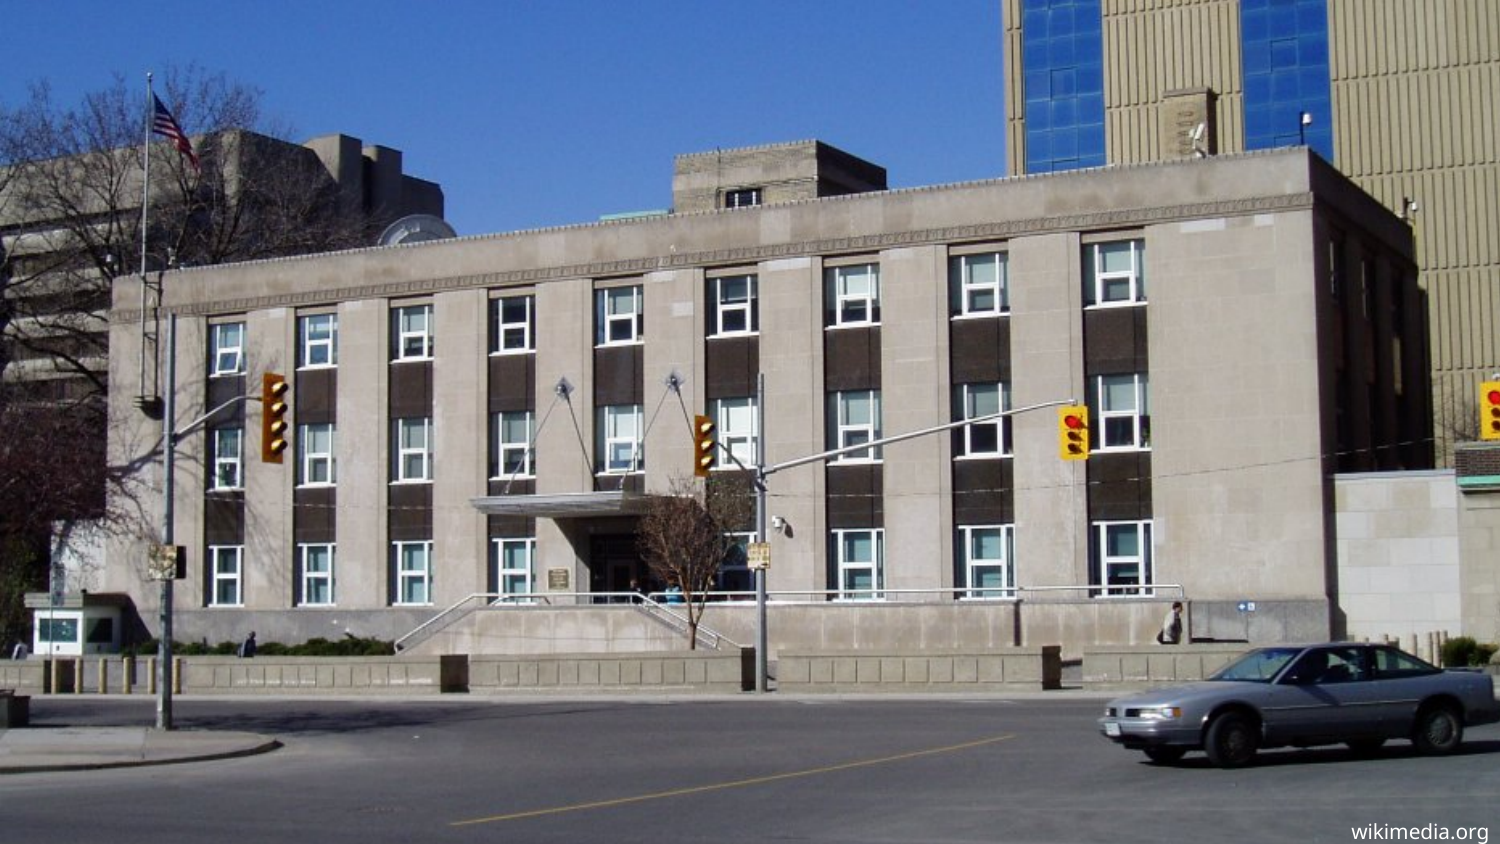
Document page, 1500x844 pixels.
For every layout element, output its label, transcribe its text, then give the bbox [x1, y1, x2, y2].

picture [0, 0, 1500, 844]
text_box wikimedia.org [1336, 811, 1500, 844]
